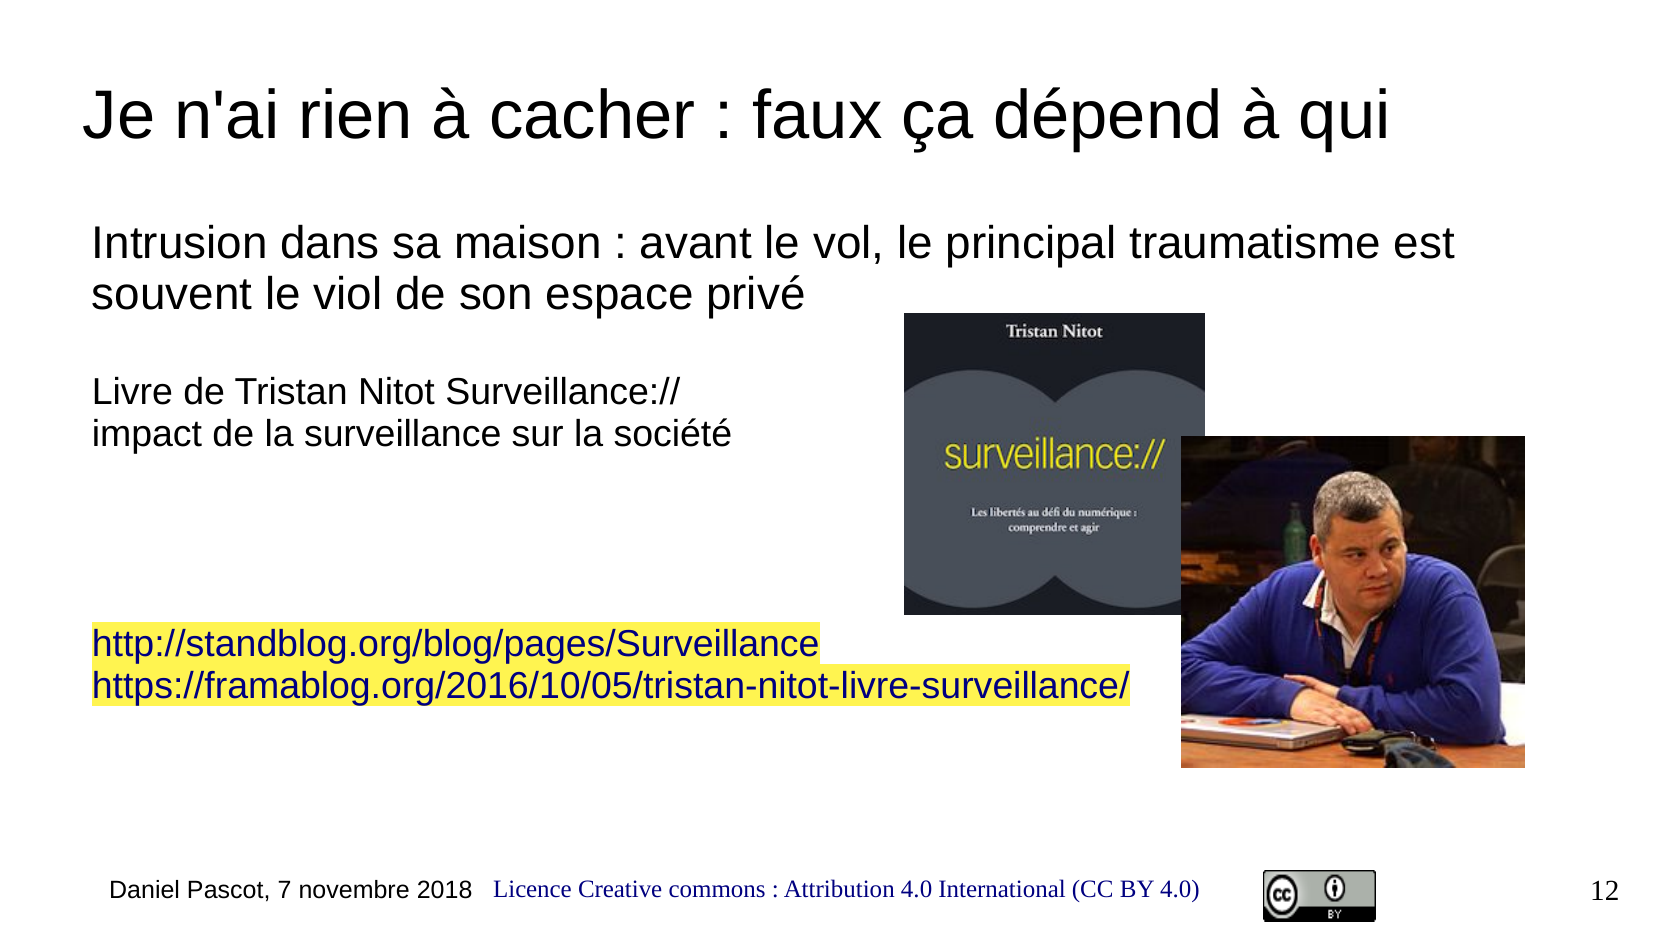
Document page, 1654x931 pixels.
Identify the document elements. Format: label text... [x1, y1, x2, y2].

title Je n'ai rien à cacher : faux ça dépend à qui [82, 37, 1571, 193]
text_box Intrusion dans sa maison : avant le vol, le principal traumatisme est souvent le viol de son espace privé Livre de Tristan Nitot Surveillance:// impact de la surveillance sur la société http://standblog.org/blog/pages/Surveillance https://framablog.org/2016/10/05/tristan-nitot-livre-surveillance/ [77, 157, 1477, 733]
picture [1263, 870, 1376, 922]
picture [904, 313, 1525, 768]
